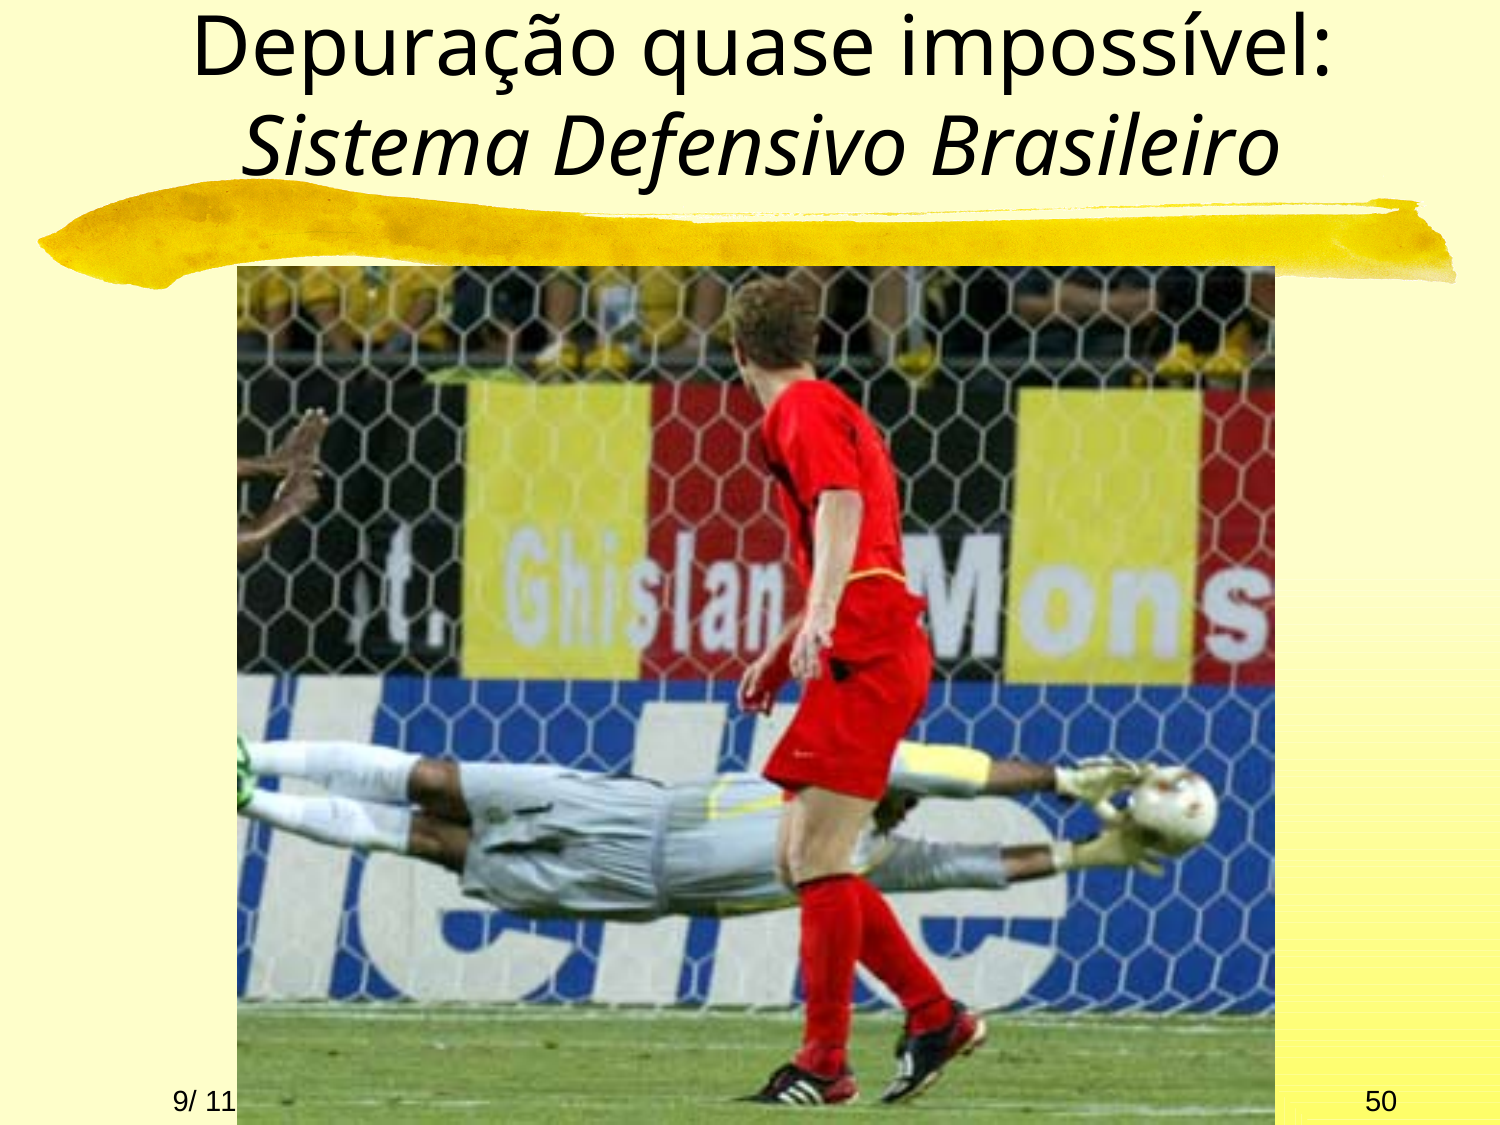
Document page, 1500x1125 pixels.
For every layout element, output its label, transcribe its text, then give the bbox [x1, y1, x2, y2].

title Depuração quase impossível: Sistema Defensivo Brasileiro [24, 0, 1500, 200]
picture [24, 200, 1463, 1125]
